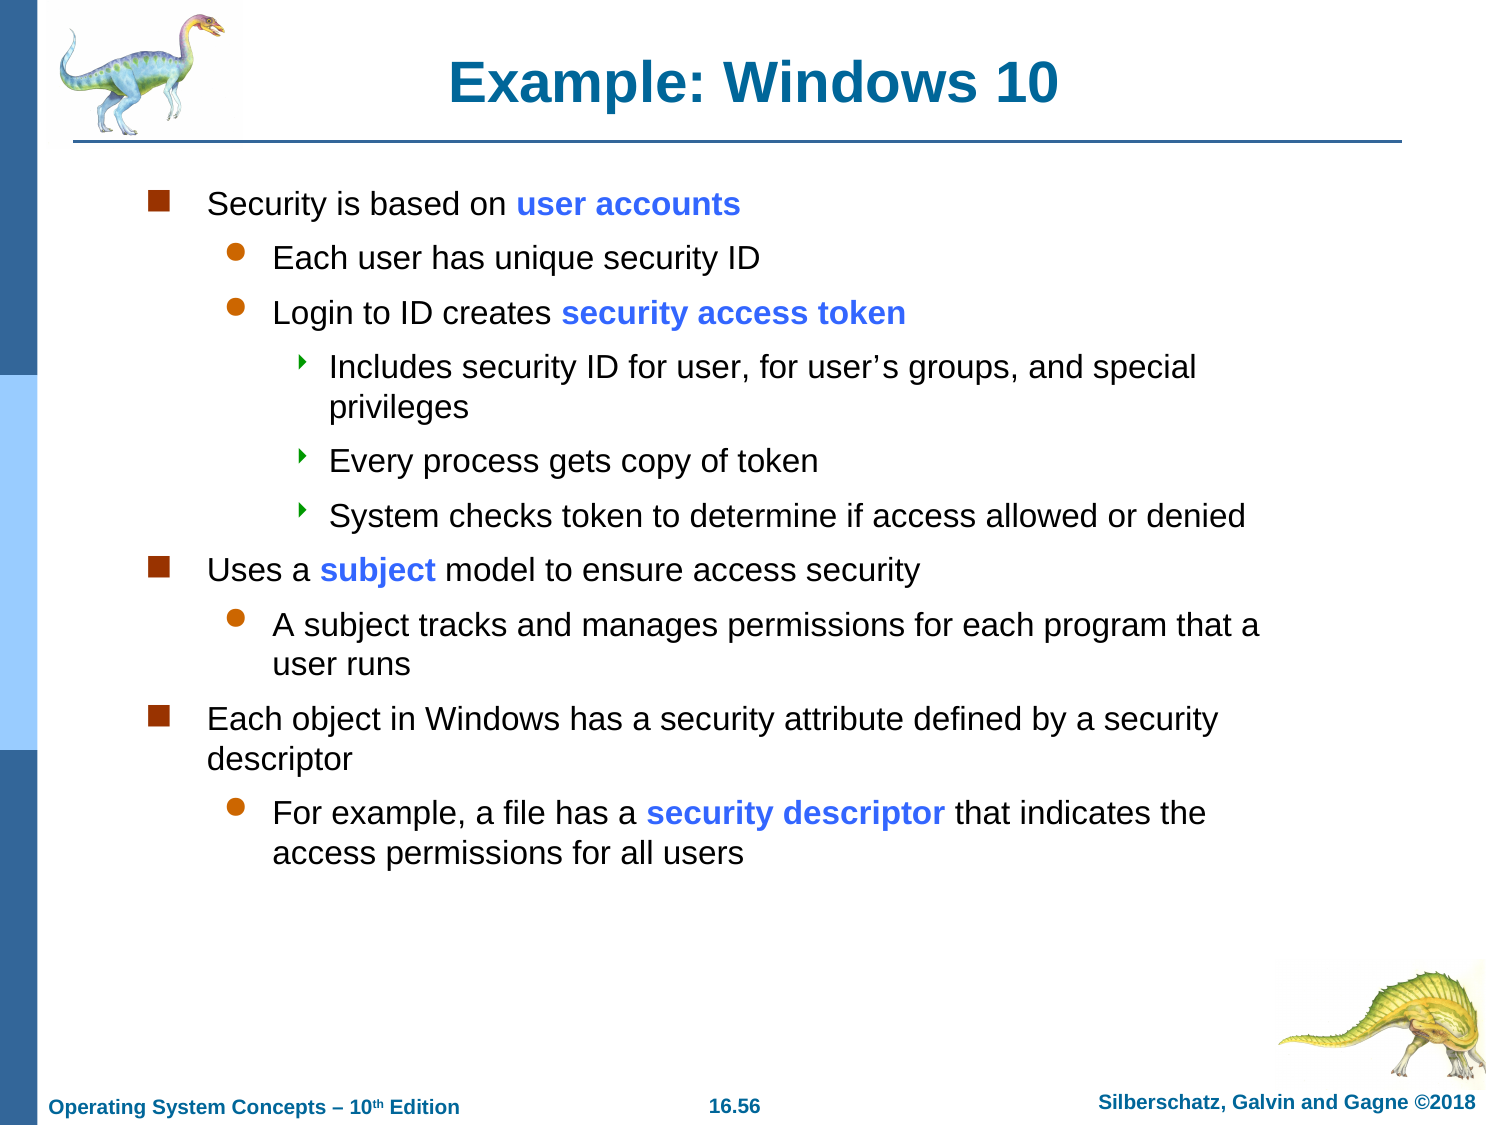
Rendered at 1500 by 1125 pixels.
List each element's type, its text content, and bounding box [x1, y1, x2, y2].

picture [1275, 959, 1486, 1090]
picture [46, 0, 243, 149]
title Example: Windows 10 [79, 27, 1430, 123]
picture [1415, 1094, 1423, 1099]
list Security is based on user accounts Each user has unique security ID Login to ID creates security access token Includes security ID for user, for user’s groups, and special privileges Every process gets copy of token System checks token to determine if access allowed or denied Uses a subject model to ensure access security A subject tracks and manages permissions for each program that a user runs Each object in Windows has a security attribute defined by a security descriptor For example, a file has a security descriptor that indicates the access permissions for all users [135, 174, 1286, 1052]
